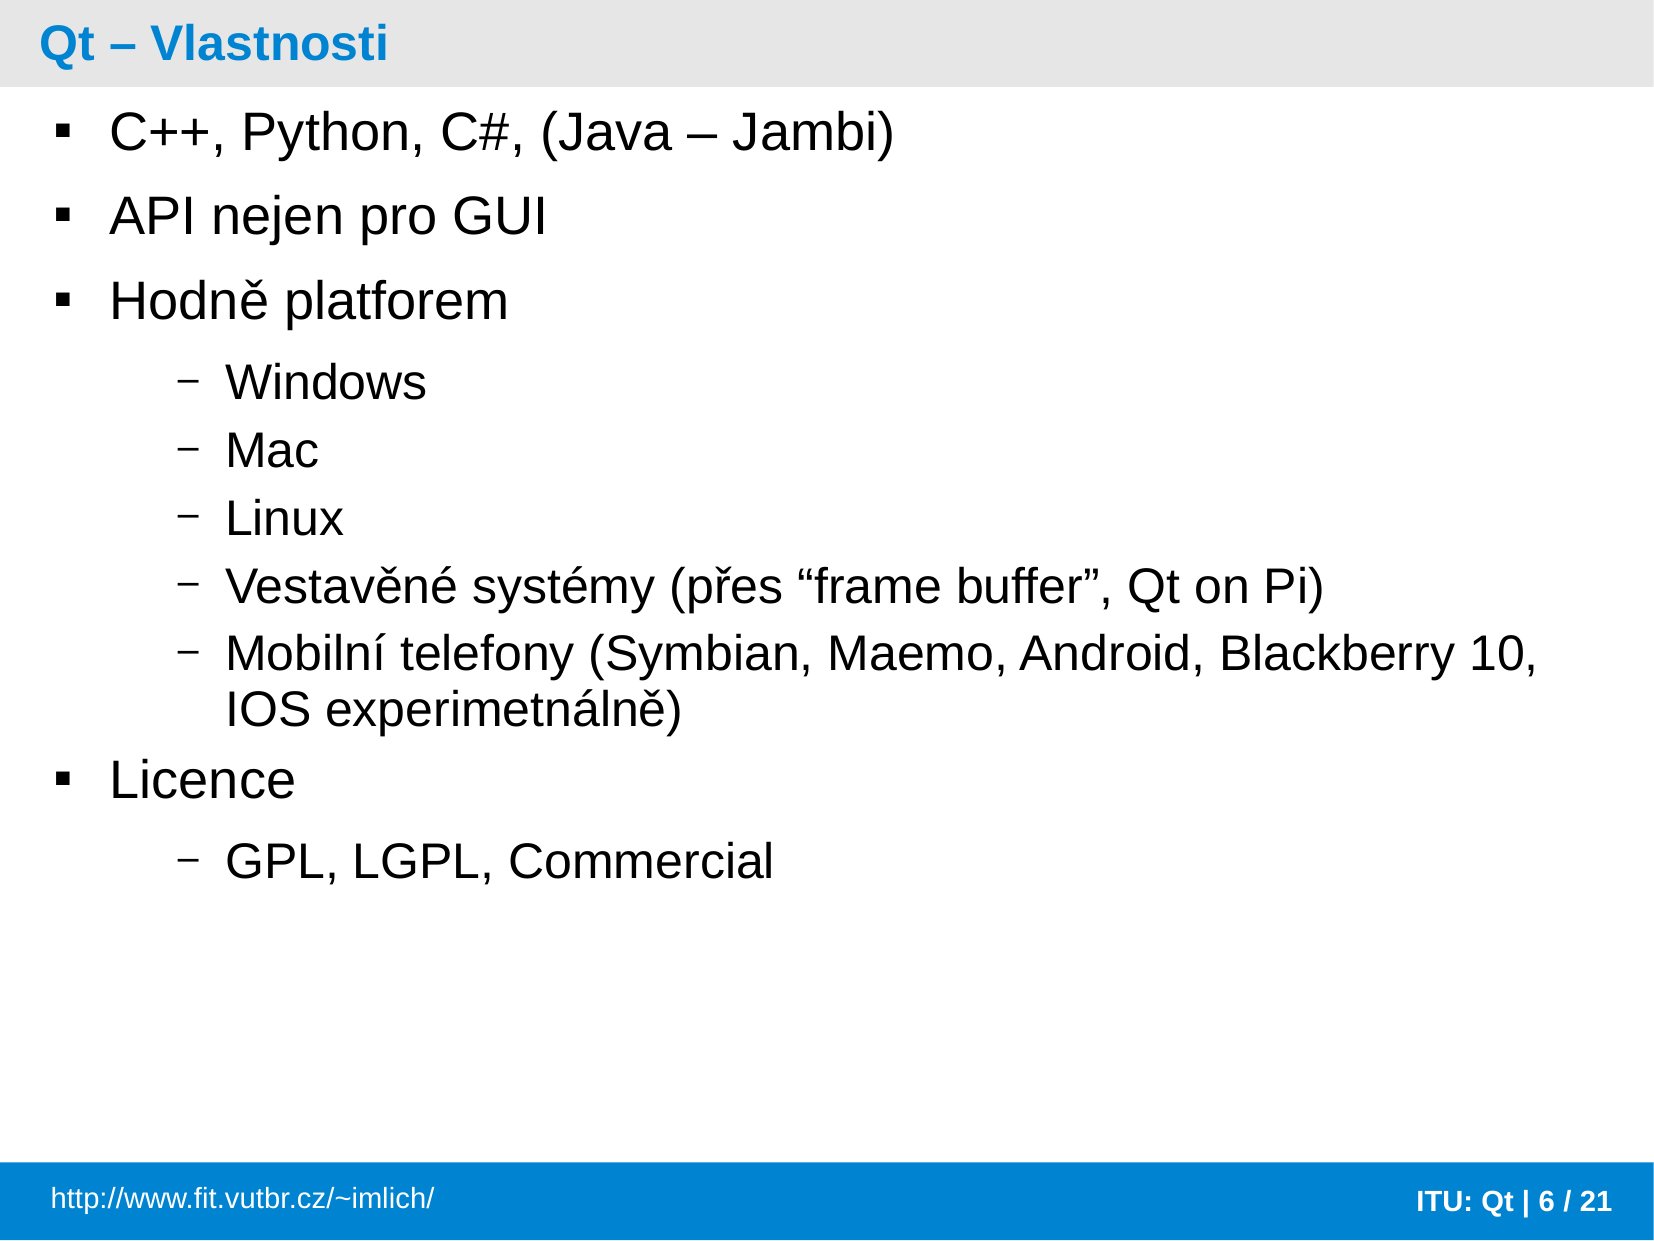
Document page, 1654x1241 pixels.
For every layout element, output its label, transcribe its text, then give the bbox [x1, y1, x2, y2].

list C++, Python, C#, (Java – Jambi) API nejen pro GUI Hodně platforem Windows Mac Linux Vestavěné systémy (přes “frame buffer”, Qt on Pi) Mobilní telefony (Symbian, Maemo, Android, Blackberry 10, IOS experimetnálně) Licence GPL, LGPL, Commercial [38, 101, 1616, 1126]
title Qt – Vlastnosti [39, 5, 1615, 81]
